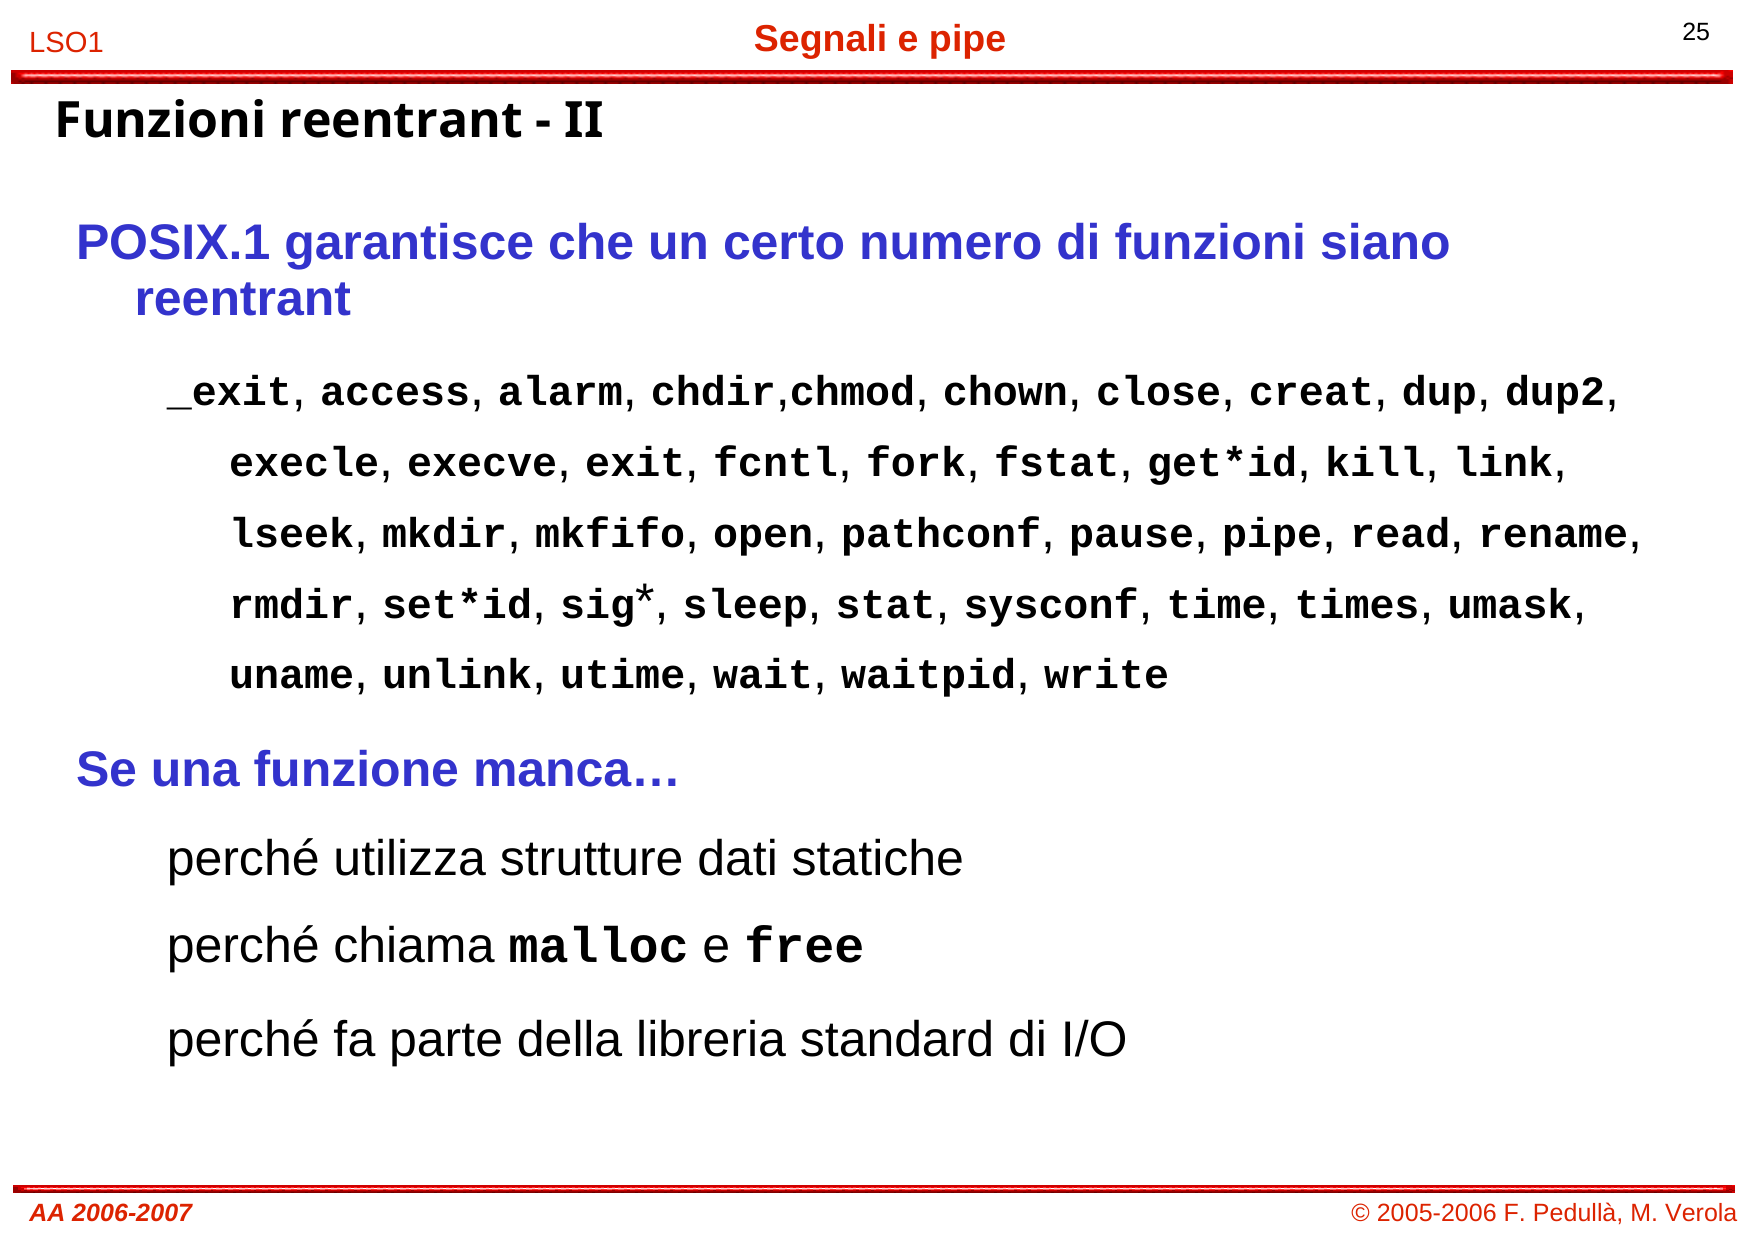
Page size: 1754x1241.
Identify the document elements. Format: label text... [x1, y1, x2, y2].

list POSIX.1 garantisce che un certo numero di funzioni siano reentrant _exit, access, alarm, chdir,chmod, chown, close, creat, dup, dup2, execle, execve, exit, fcntl, fork, fstat, get*id, kill, link, lseek, mkdir, mkfifo, open, pathconf, pause, pipe, read, rename, rmdir, set*id, sig*, sleep, stat, sysconf, time, times, umask, uname, unlink, utime, wait, waitpid, write Se una funzione manca… perché utilizza strutture dati statiche perché chiama malloc e free perché fa parte della libreria standard di I/O [58, 206, 1696, 1110]
picture [11, 70, 1733, 84]
picture [13, 1185, 1735, 1193]
title Funzioni reentrant - II [40, 72, 1714, 168]
